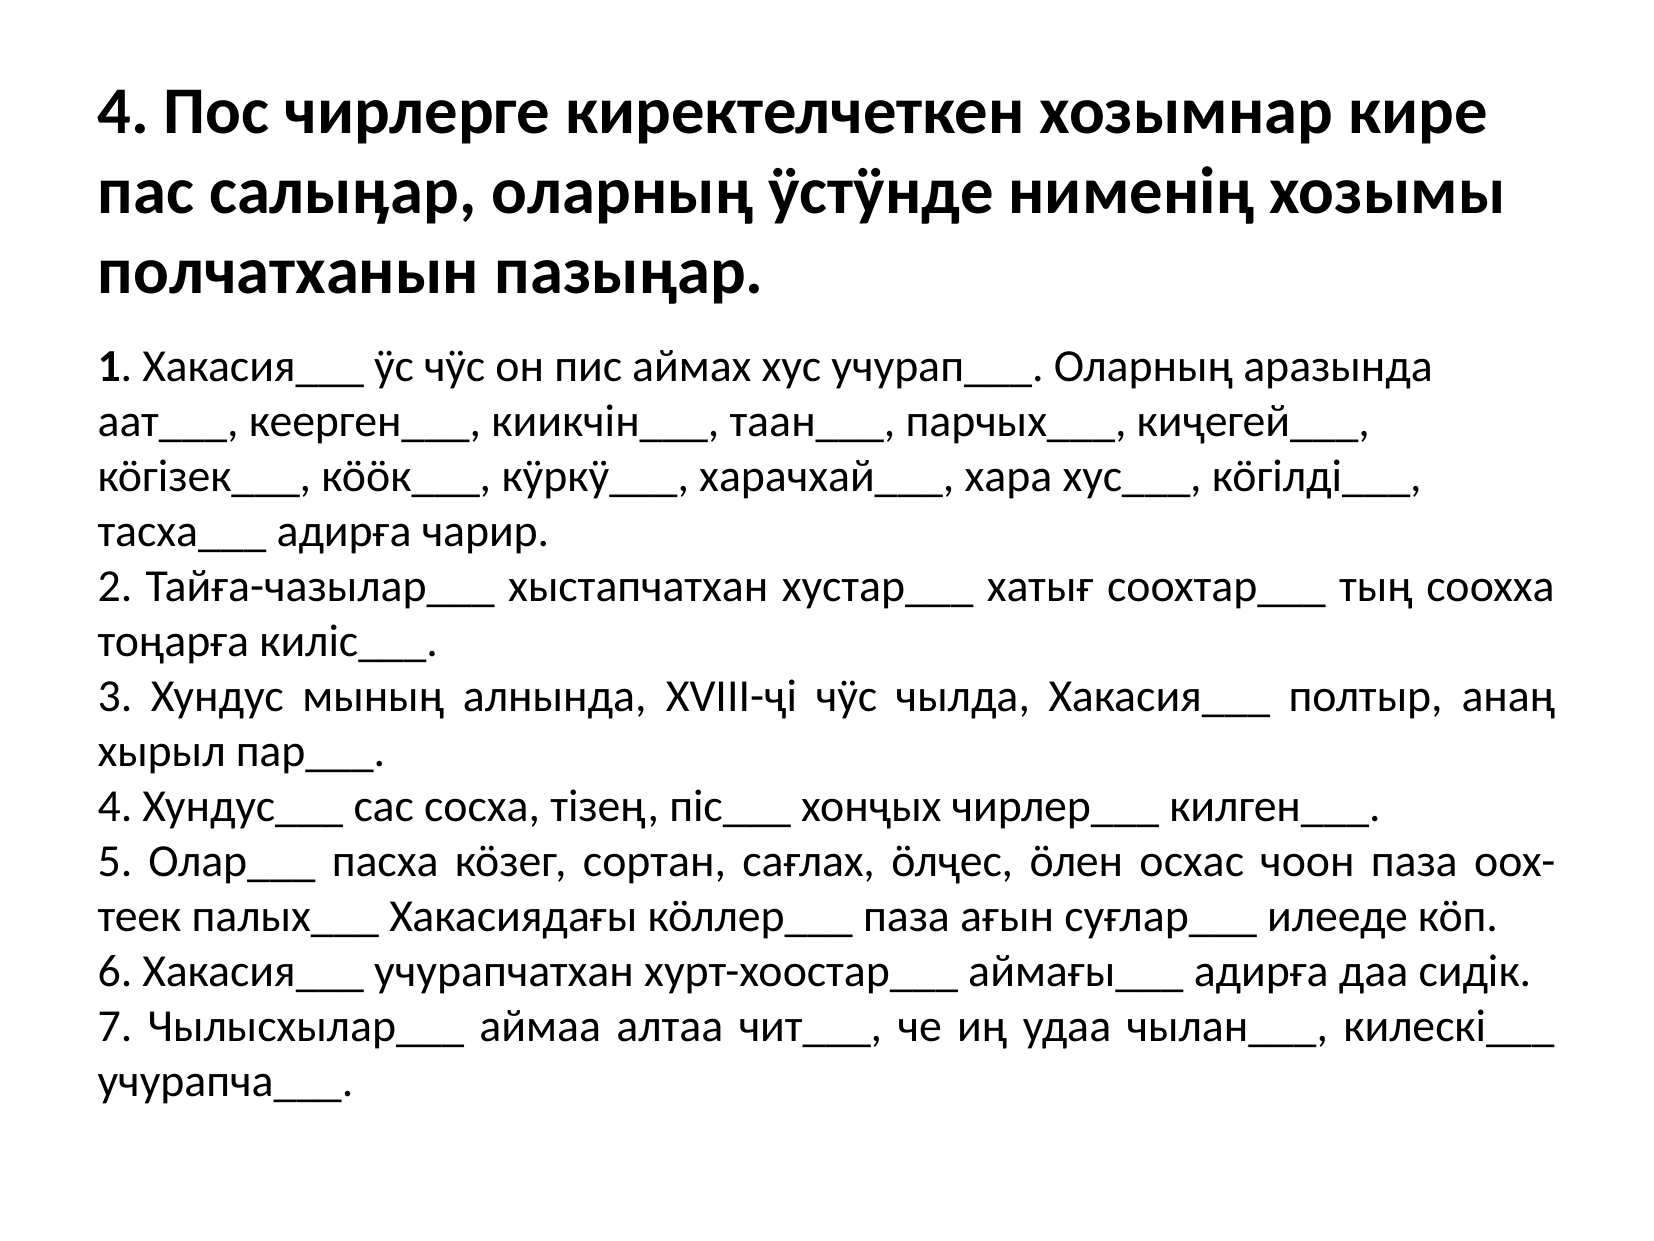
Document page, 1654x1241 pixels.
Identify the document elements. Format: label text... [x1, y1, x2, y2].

list 4. Пос чирлерге киректелчеткен хозымнар кире пас салыӊар, оларның ӱстӱнде нименің хозымы полчатханын пазыңар. 1. Хакасия___ ӱс чӱс он пис аймах хус учурап___. Оларның аразында аат___, кеерген___, киикчін___, таан___, парчых___, киҷегей___, кӧгізек___, кӧӧк___, кӱркӱ___, харачхай___, хара хус___, кӧгілді___, тасха___ адирға чарир. 2. Тайға-чазылар___ хыстапчатхан хустар___ хатығ соохтар___ тың соохха тоңарға киліс___. 3. Хундус мының алнында, XVIII-ҷі чӱс чылда, Хакасия___ полтыр, анаң хырыл пар___. 4. Хундус___ сас сосха, тізең, піс___ хонҷых чирлер___ килген___. 5. Олар___ пасха кӧзег, сортан, сағлах, ӧлҷес, ӧлен осхас чоон паза оох-теек палых___ Хакасиядағы кӧллер___ паза ағын суғлар___ илееде кӧп. 6. Хакасия___ учурапчатхан хурт-хоостар___ аймағы___ адирға даа сидік. 7. Чылысхылар___ аймаа алтаа чит___, че иң удаа чылан___, килескі___ учурапча___. [82, 59, 1571, 1158]
